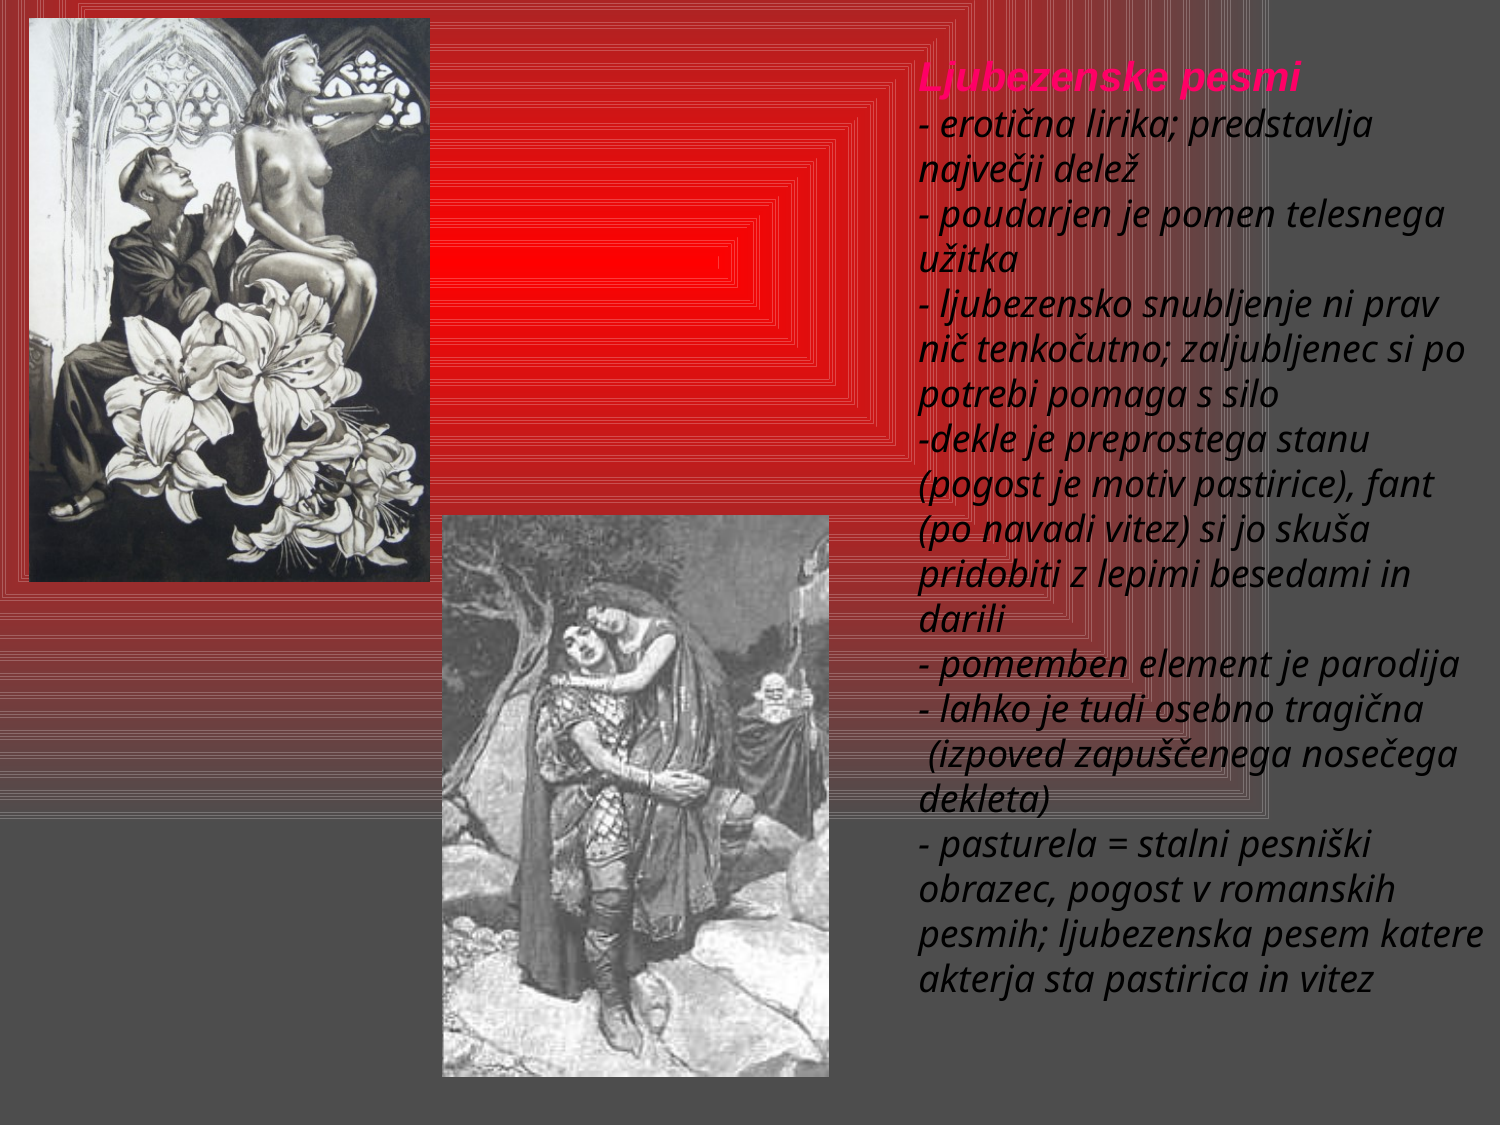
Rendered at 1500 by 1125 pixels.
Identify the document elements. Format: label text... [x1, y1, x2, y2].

picture [29, 18, 430, 582]
text_box Ljubezenske pesmi - erotična lirika; predstavlja največji delež - poudarjen je pomen telesnega užitka - ljubezensko snubljenje ni prav nič tenkočutno; zaljubljenec si po potrebi pomaga s silo -dekle je preprostega stanu (pogost je motiv pastirice), fant (po navadi vitez) si jo skuša pridobiti z lepimi besedami in darili - pomemben element je parodija - lahko je tudi osebno tragična (izpoved zapuščenega nosečega dekleta) - pasturela = stalni pesniški obrazec, pogost v romanskih pesmih; ljubezenska pesem katere akterja sta pastirica in vitez [903, 42, 1500, 1053]
picture [442, 515, 829, 1077]
